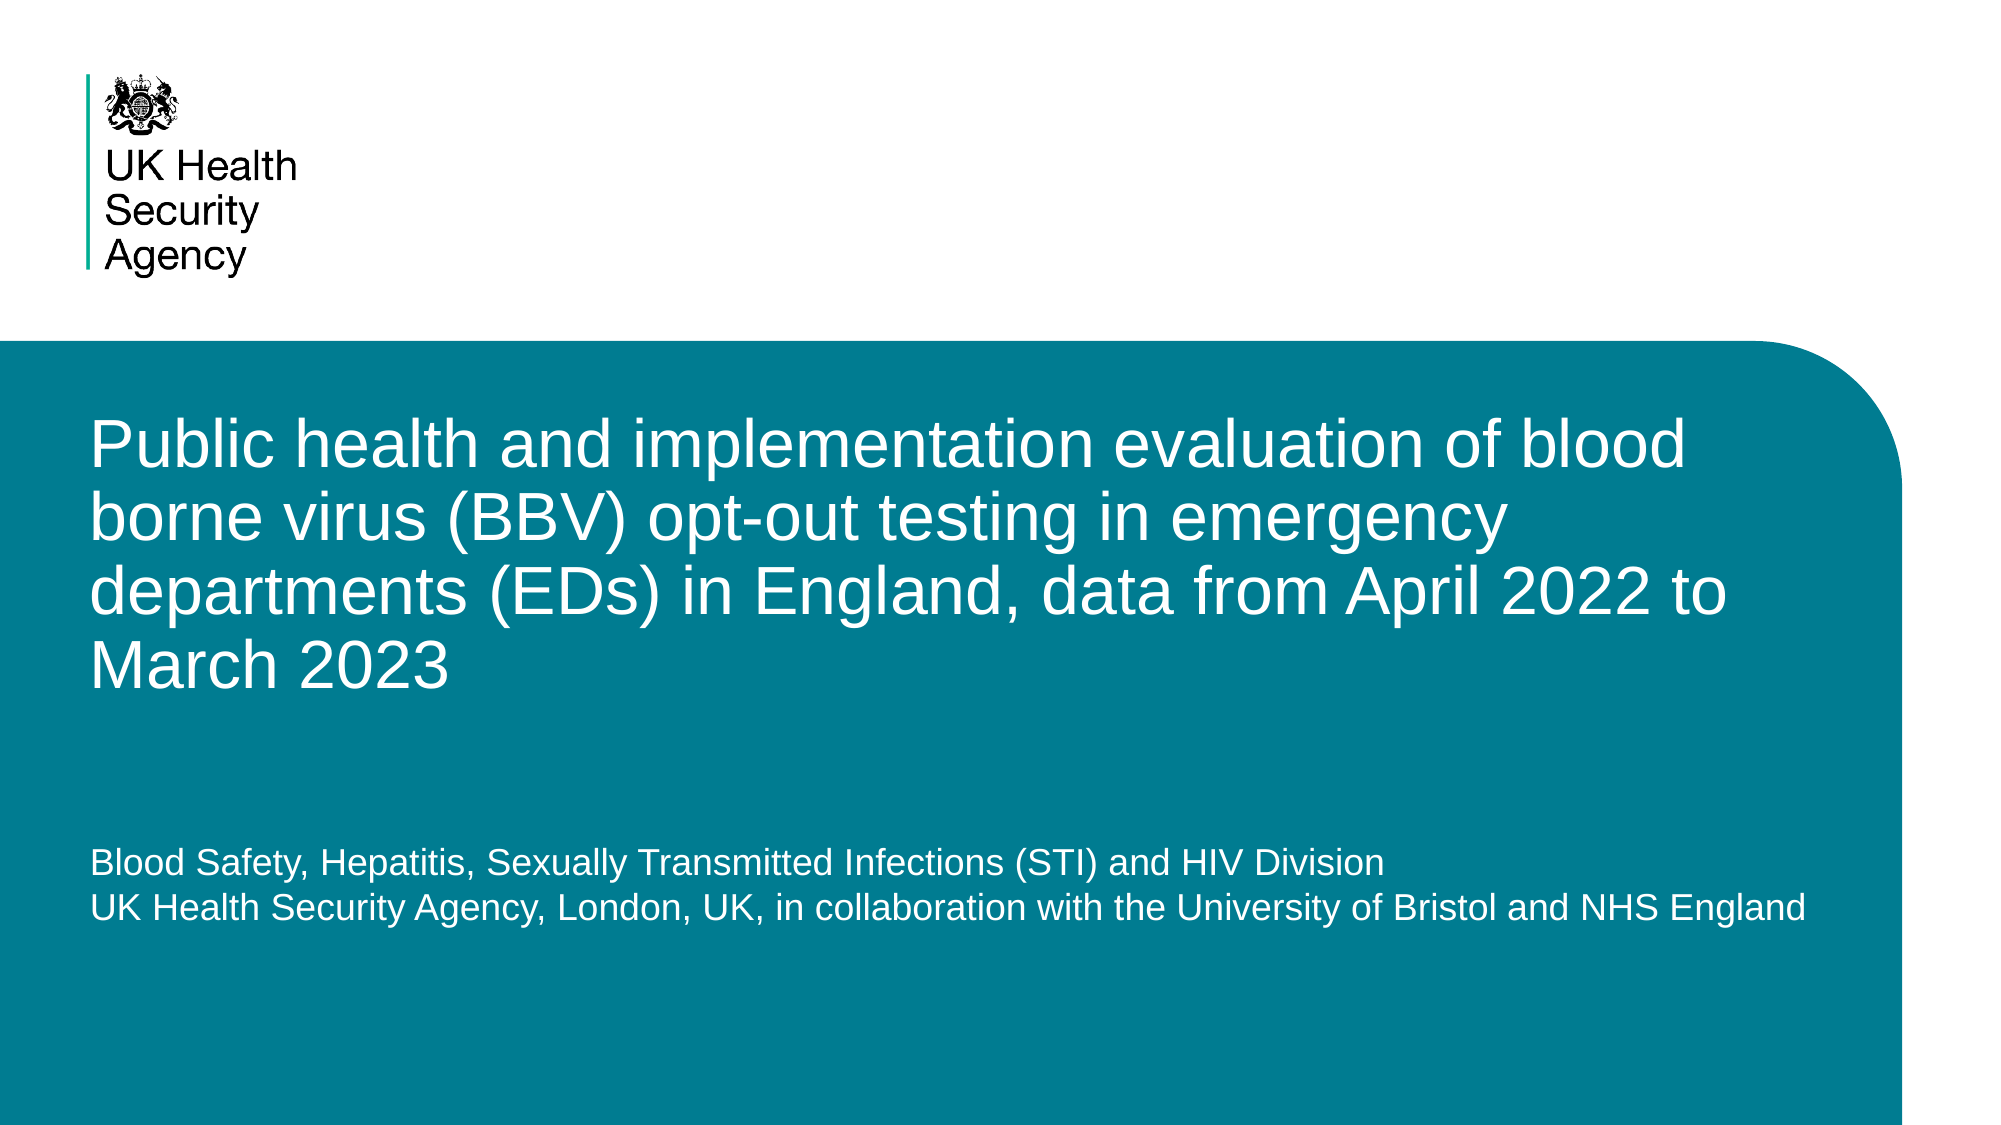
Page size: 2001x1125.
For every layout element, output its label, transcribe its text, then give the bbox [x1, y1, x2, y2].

text_box Blood Safety, Hepatitis, Sexually Transmitted Infections (STI) and HIV Division UK Health Security Agency, London, UK, in collaboration with the University of Bristol and NHS England [74, 830, 1932, 937]
title Public health and implementation evaluation of blood borne virus (BBV) opt-out testing in emergency departments (EDs) in England, data from April 2022 to March 2023 [74, 400, 1795, 793]
